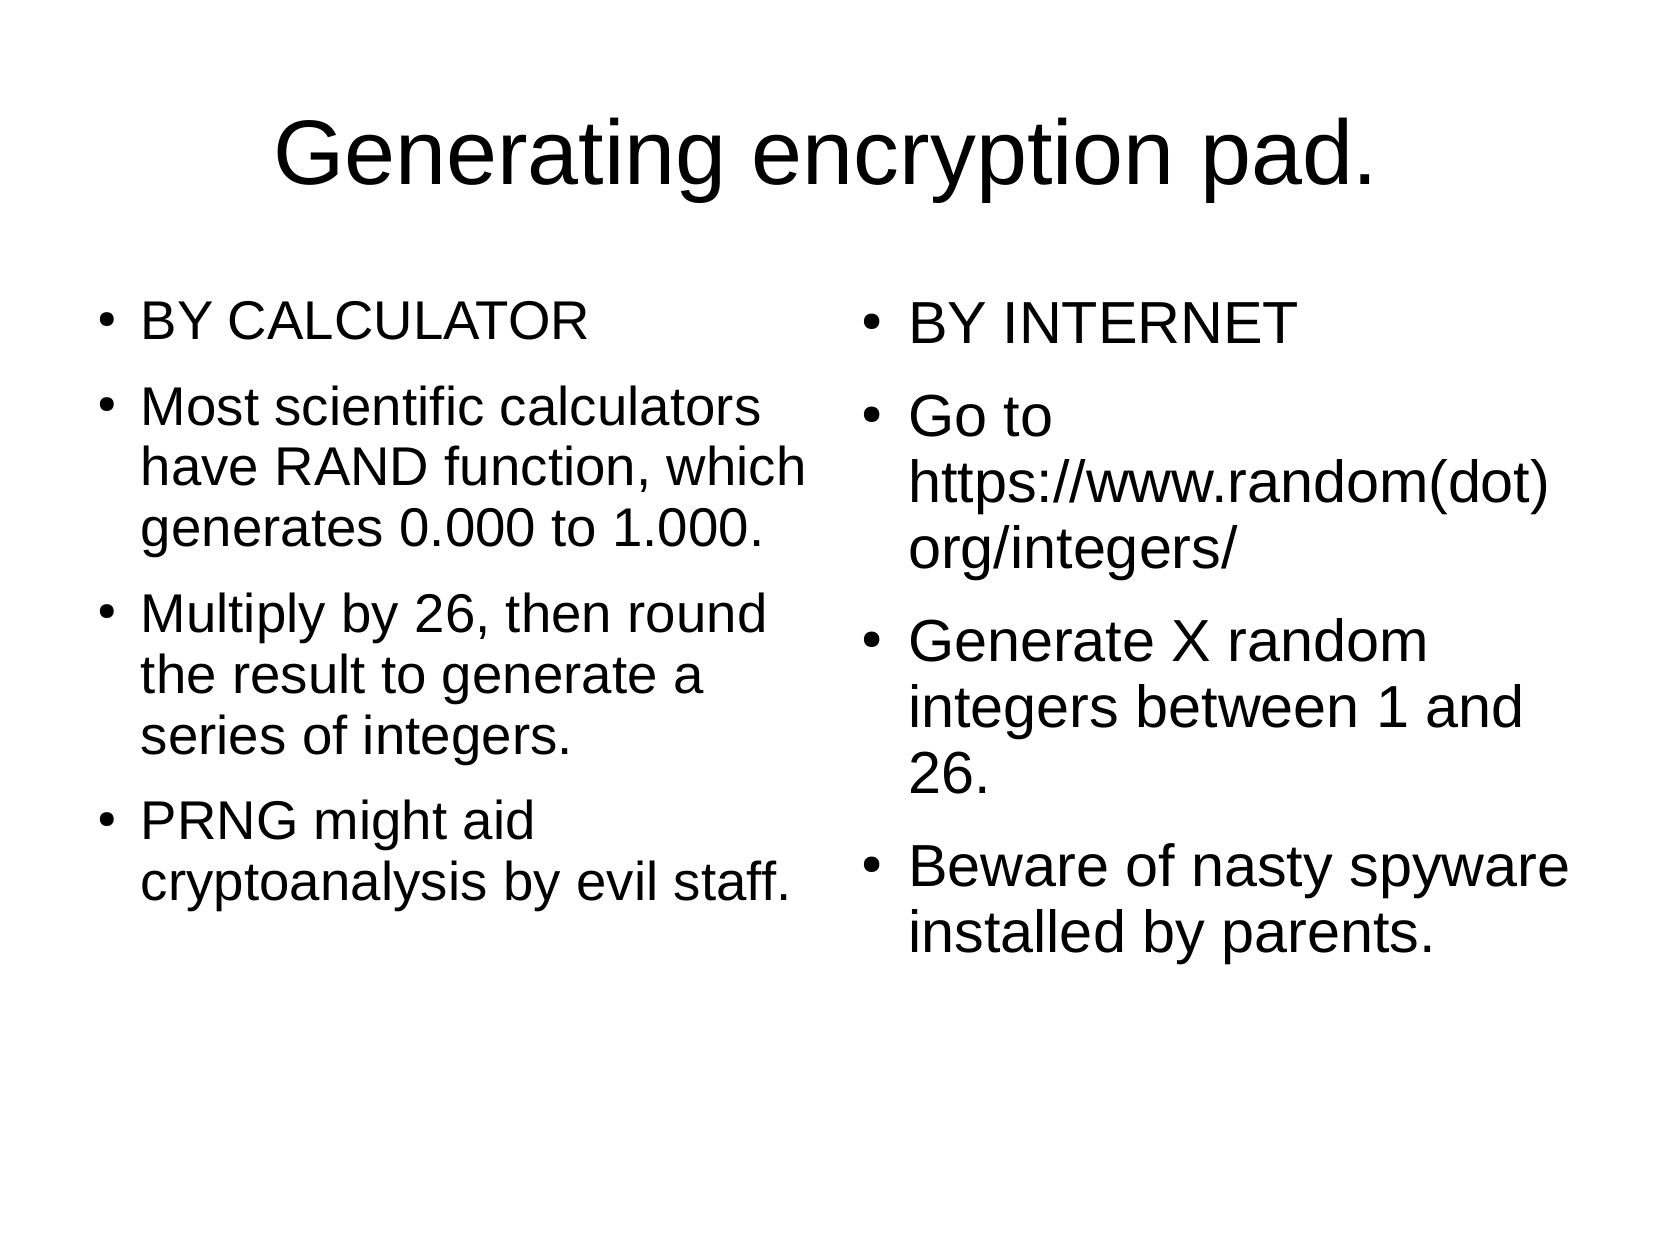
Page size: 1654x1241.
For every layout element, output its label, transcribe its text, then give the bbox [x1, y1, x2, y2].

list BY CALCULATOR Most scientific calculators have RAND function, which generates 0.000 to 1.000. Multiply by 26, then round the result to generate a series of integers. PRNG might aid cryptoanalysis by evil staff. [82, 290, 809, 1010]
list BY INTERNET Go to https://www.random(dot)org/integers/ Generate X random integers between 1 and 26. Beware of nasty spyware installed by parents. [845, 290, 1572, 1010]
title Generating encryption pad. [82, 49, 1571, 257]
